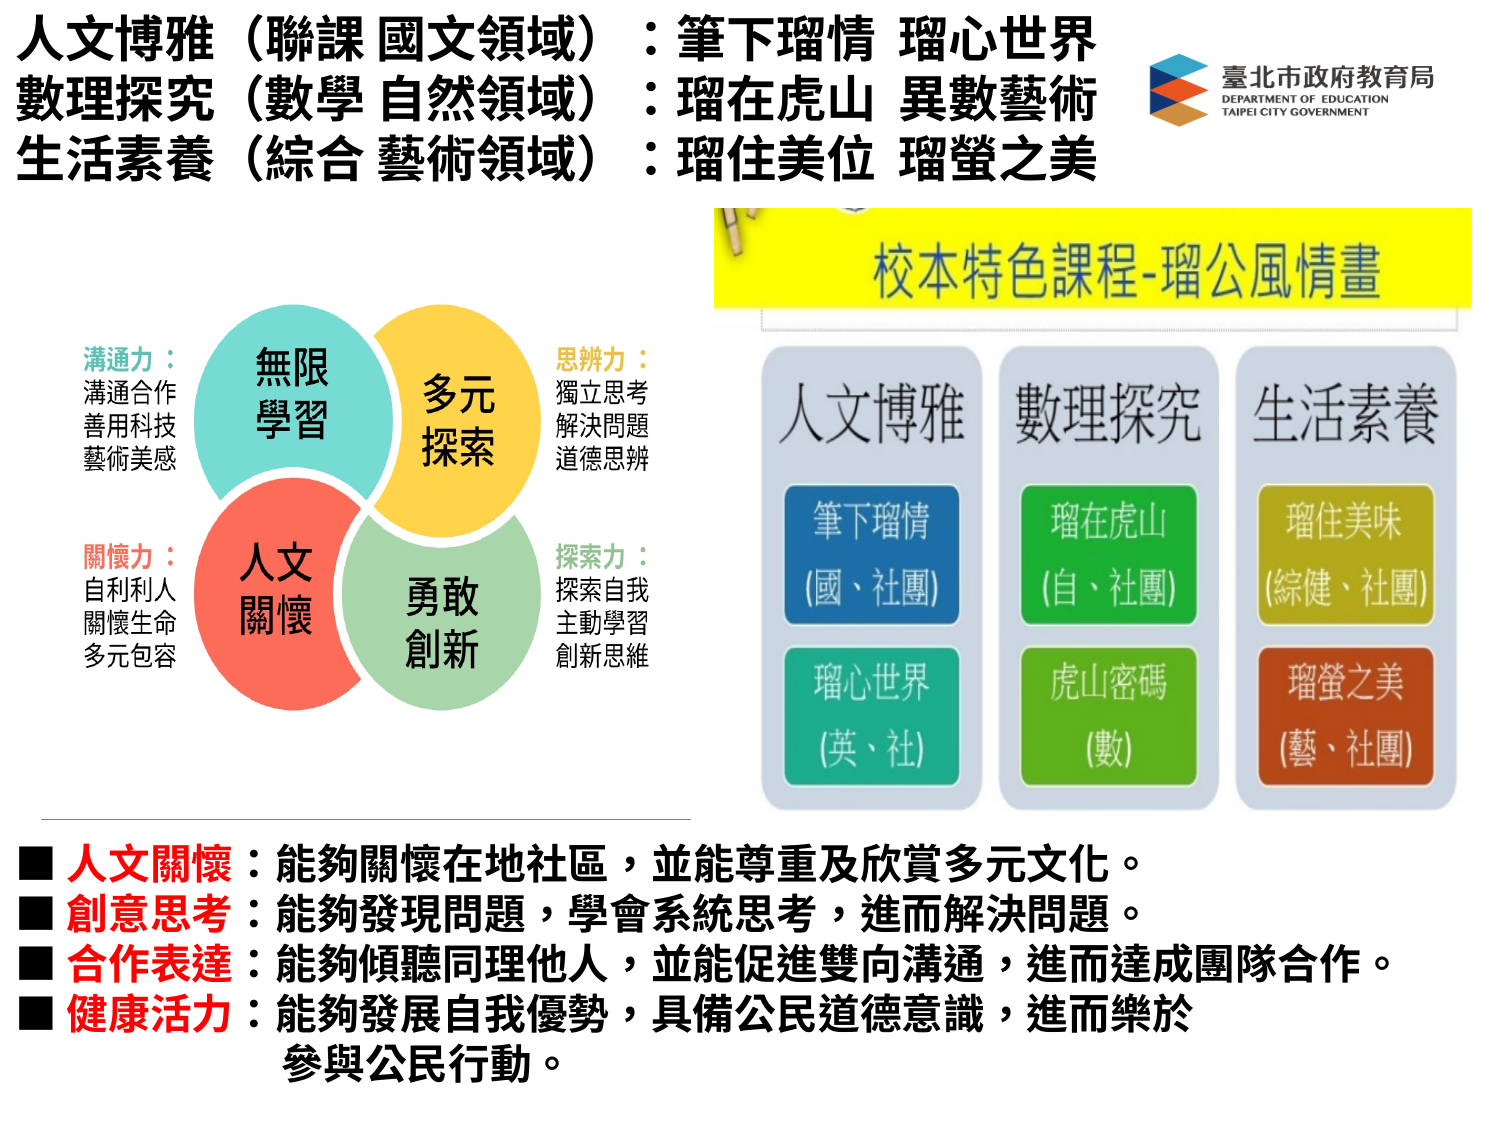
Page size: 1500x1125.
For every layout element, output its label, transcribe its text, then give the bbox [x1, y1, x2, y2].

picture [714, 208, 1471, 811]
picture [41, 196, 691, 820]
text_box 人文博雅（聯課 國文領域）：筆下瑠情 瑠心世界 數理探究（數學 自然領域）：瑠在虎山 異數藝術 生活素養（綜合 藝術領域）：瑠住美位 瑠螢之美 ■人文關懷：能夠關懷在地社區，並能尊重及欣賞多元文化。 ■創意思考：能夠發現問題，學會系統思考，進而解決問題。 ■合作表達：能夠傾聽同理他人，並能促進雙向溝通，進而達成團隊合作。 ■健康活力：能夠發展自我優勢，具備公民道德意識，進而樂於 參與公民行動。 [0, 0, 1447, 1095]
